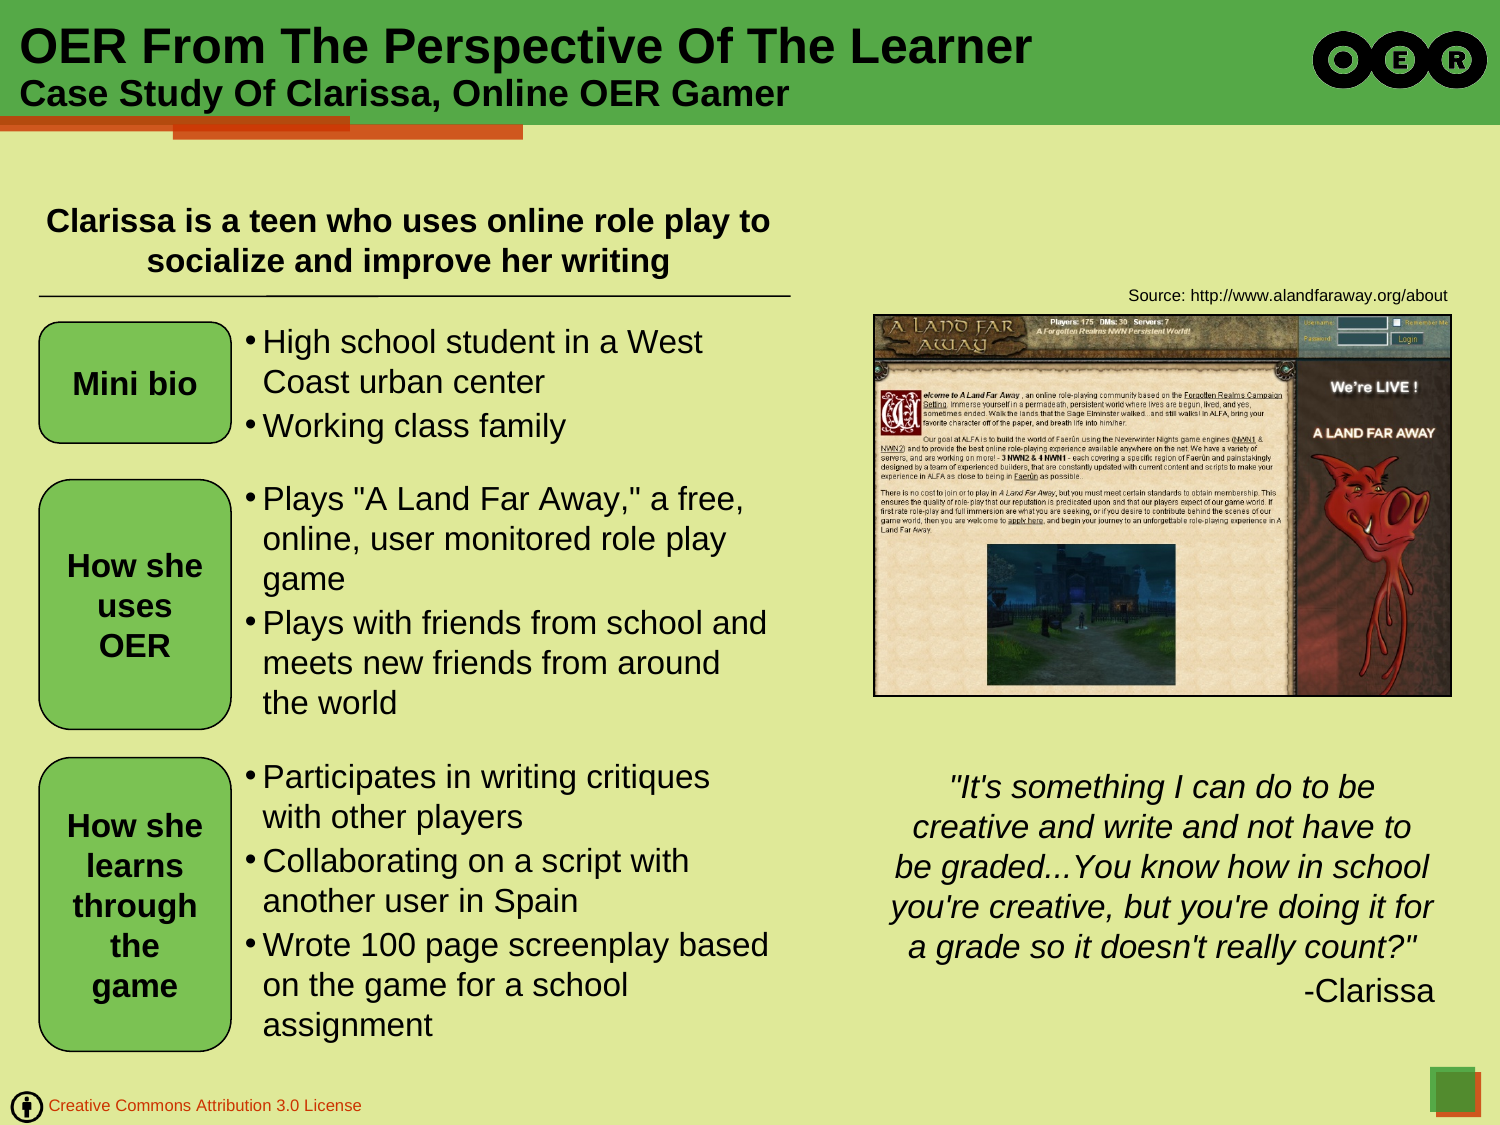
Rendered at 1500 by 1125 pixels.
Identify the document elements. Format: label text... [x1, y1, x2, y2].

text_box Participates in writing critiques with other players Collaborating on a script with another user in Spain Wrote 100 page screenplay based on the game for a school assignment [229, 747, 791, 1051]
text_box How she learns through the game [39, 757, 232, 1052]
text_box "It's something I can do to be creative and write and not have to be graded...You know how in school you're creative, but you're doing it for a grade so it doesn't really count?" -Clarissa [875, 757, 1451, 1017]
picture [7, 1088, 46, 1125]
text_box Source: http://www.alandfaraway.org/about [1113, 277, 1464, 313]
text_box Clarissa is a teen who uses online role play to socialize and improve her writing [26, 191, 792, 287]
text_box OER From The Perspective Of The Learner Case Study Of Clarissa, Online OER Gamer [4, 12, 1293, 123]
text_box Plays "A Land Far Away," a free, online, user monitored role play game Plays with friends from school and meets new friends from around the world [229, 469, 791, 729]
text_box How she uses OER [39, 479, 232, 730]
picture [875, 315, 1450, 696]
text_box High school student in a West Coast urban center Working class family [229, 312, 791, 452]
picture [1306, 31, 1494, 94]
text_box Mini bio [39, 322, 232, 444]
